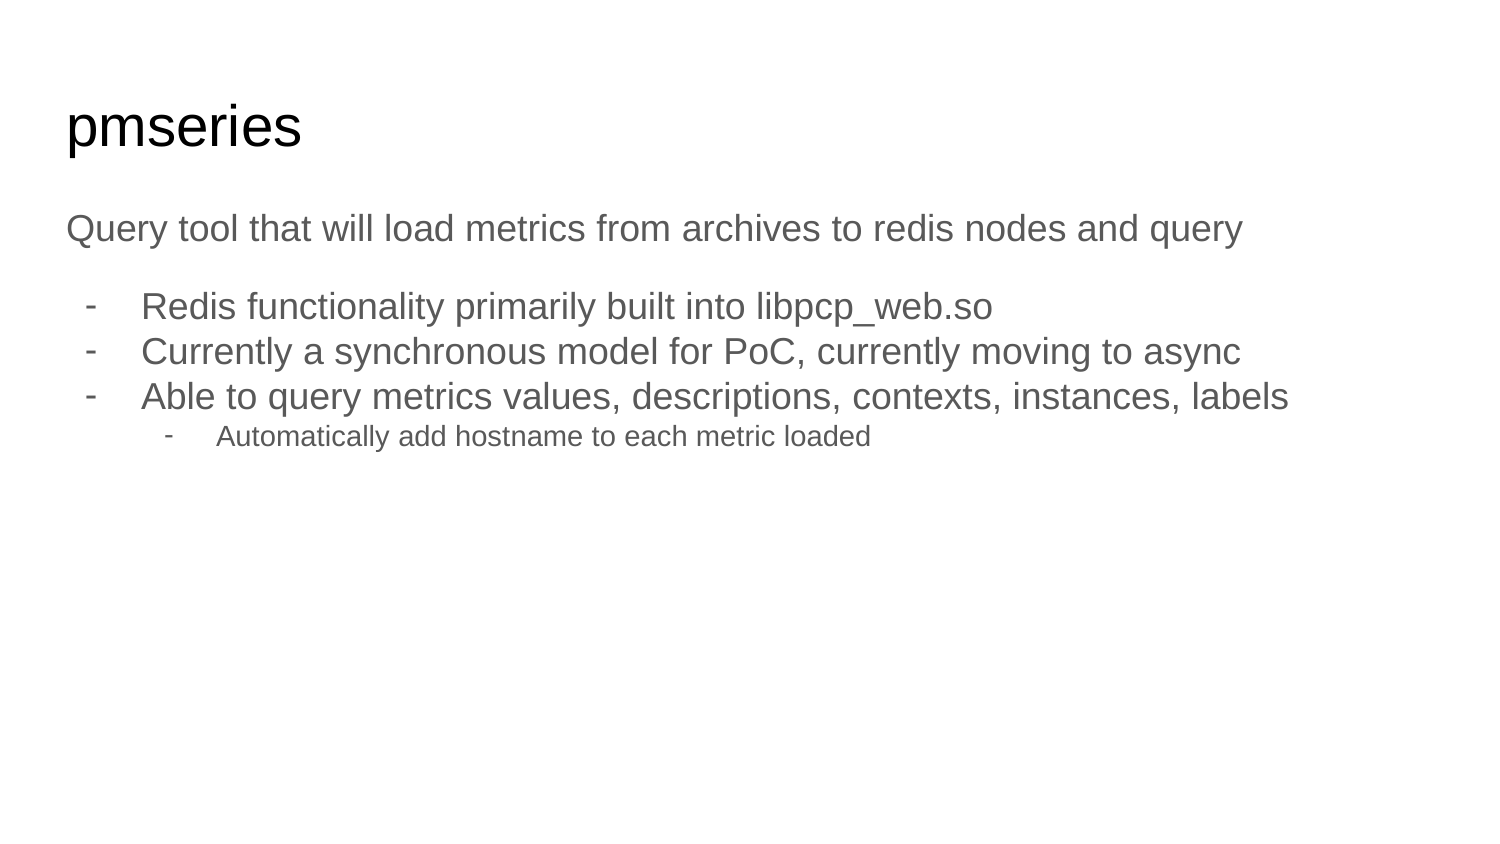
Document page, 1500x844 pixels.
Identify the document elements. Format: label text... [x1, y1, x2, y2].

list Query tool that will load metrics from archives to redis nodes and query Redis functionality primarily built into libpcp_web.so Currently a synchronous model for PoC, currently moving to async Able to query metrics values, descriptions, contexts, instances, labels Automatically add hostname to each metric loaded [51, 189, 1449, 750]
title pmseries [51, 72, 1449, 167]
